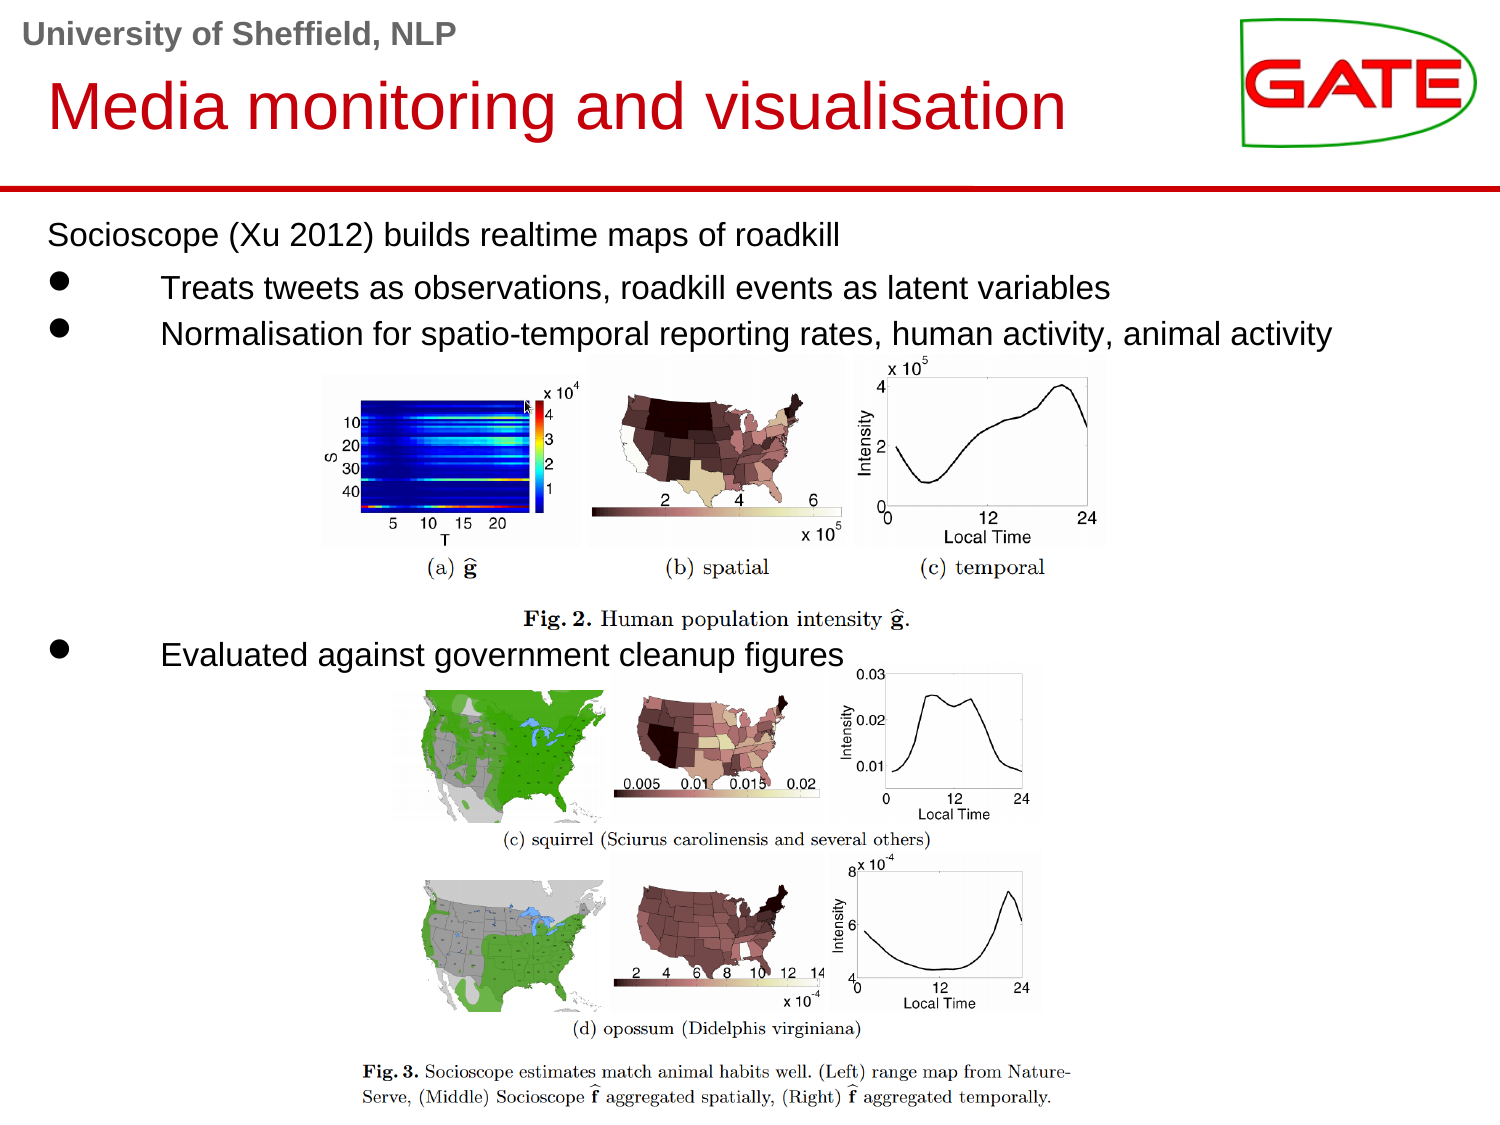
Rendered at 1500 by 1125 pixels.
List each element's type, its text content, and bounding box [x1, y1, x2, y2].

text_box Media monitoring and visualisation [47, 47, 1267, 168]
picture [319, 354, 1107, 641]
text_box Socioscope (Xu 2012) builds realtime maps of roadkill Treats tweets as observations, roadkill events as latent variables Normalisation for spatio-temporal reporting rates, human activity, animal activity Evaluated against government cleanup figures [47, 212, 1500, 1064]
picture [1240, 18, 1477, 148]
picture [358, 1064, 1075, 1111]
